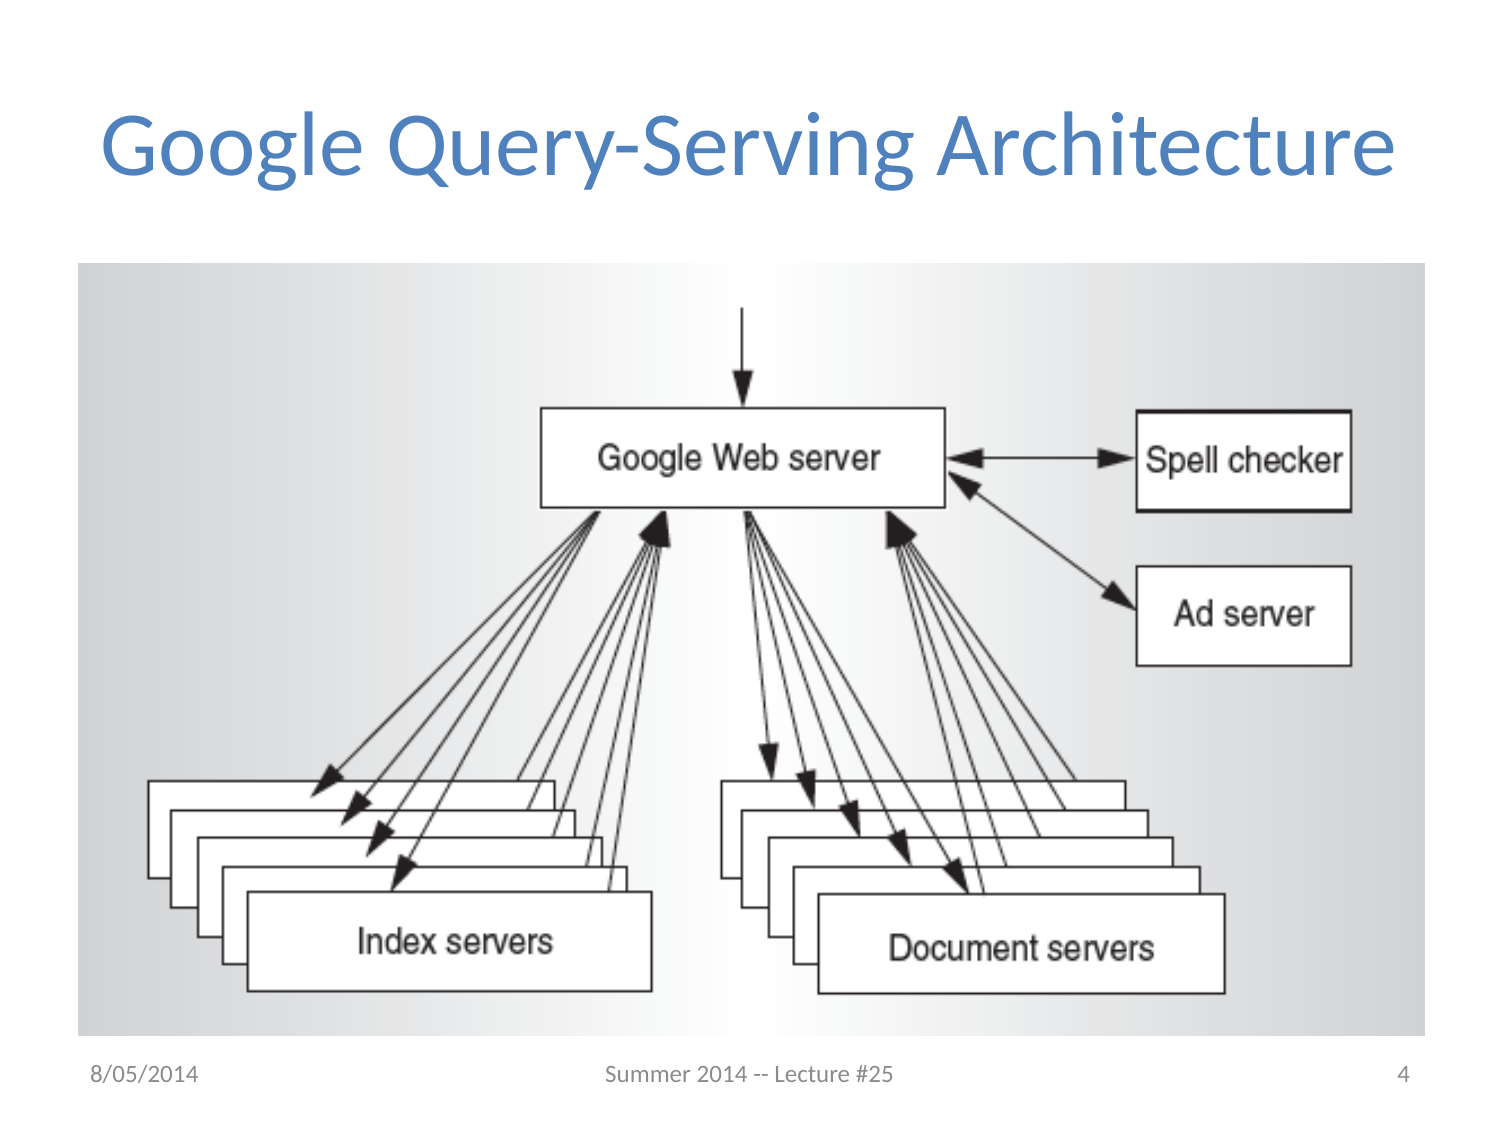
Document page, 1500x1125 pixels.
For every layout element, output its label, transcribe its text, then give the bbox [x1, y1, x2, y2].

footer Summer 2014 -- Lecture #25 [512, 1042, 988, 1103]
slide_number <number> [1074, 1042, 1425, 1103]
slide_number 8/05/2014 [75, 1042, 425, 1103]
title Google Query-Serving Architecture [75, 45, 1425, 233]
picture [78, 263, 1425, 1036]
